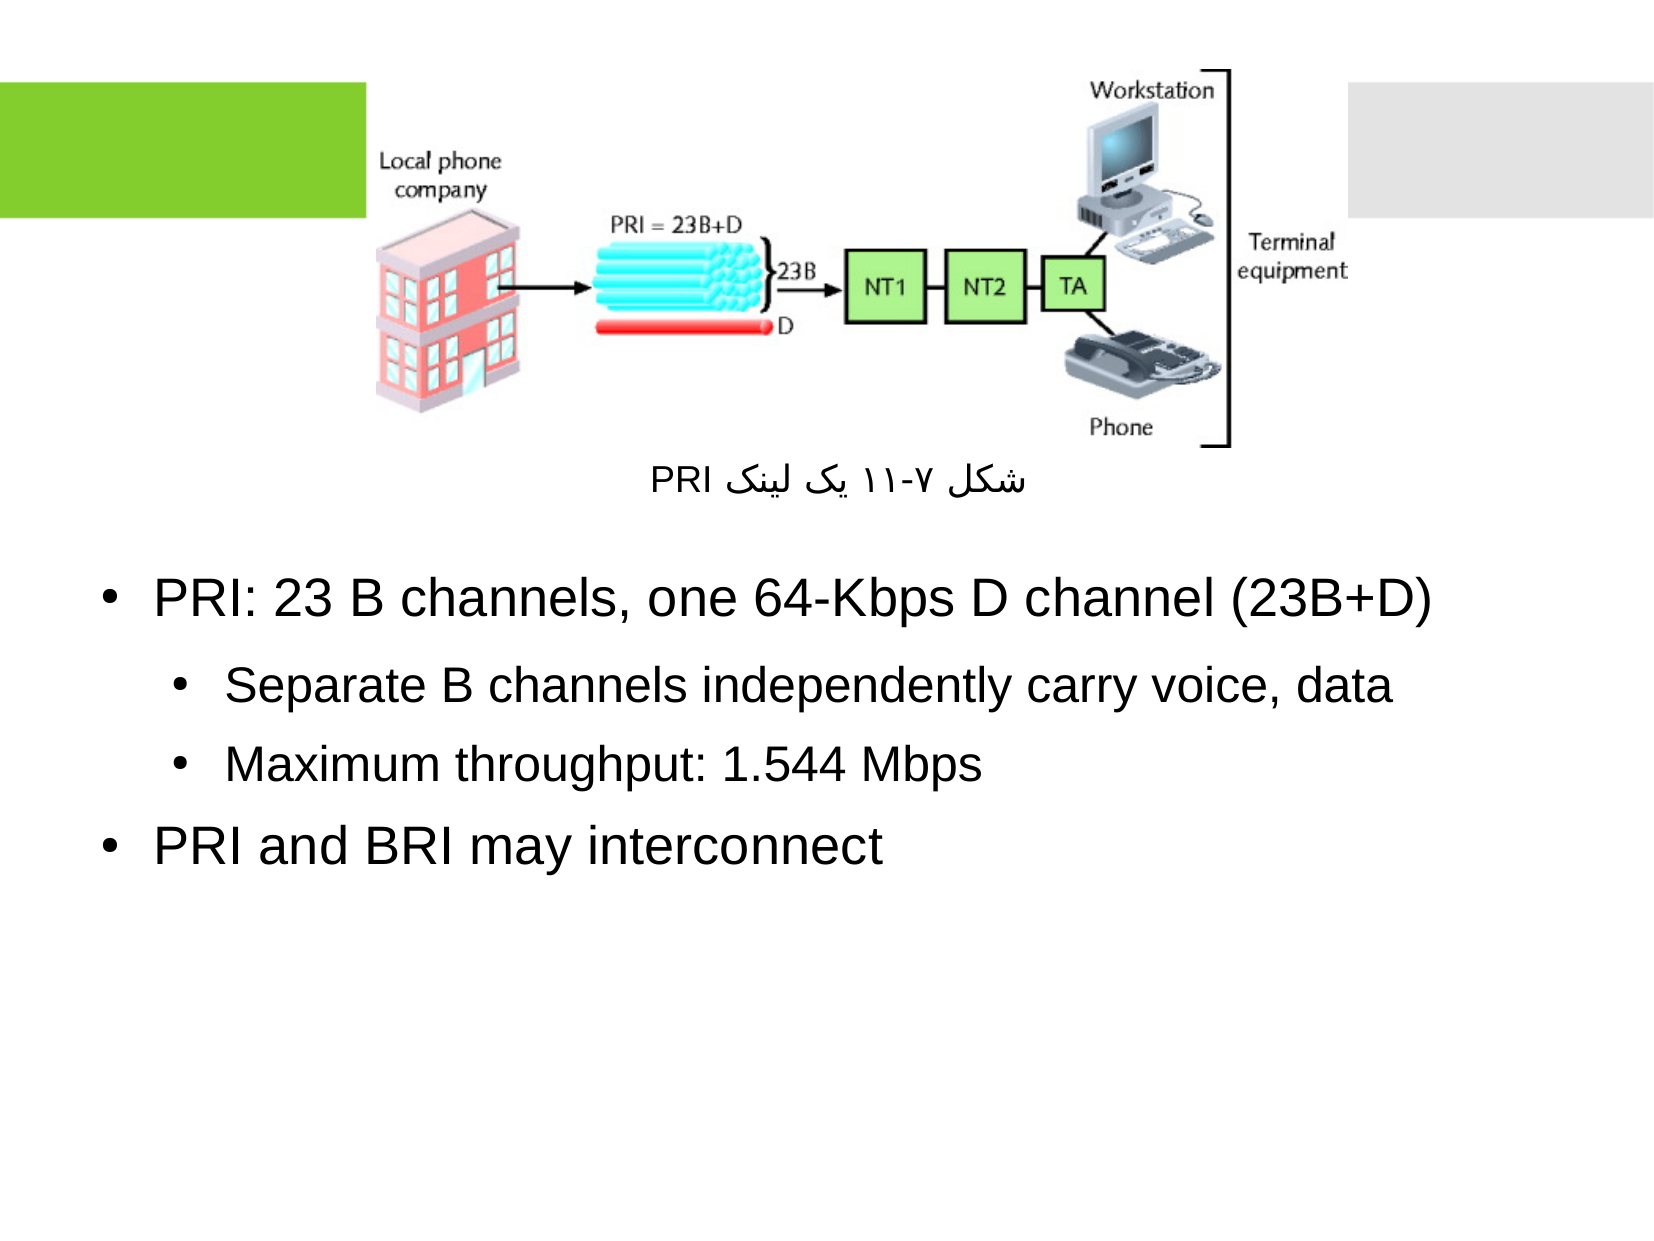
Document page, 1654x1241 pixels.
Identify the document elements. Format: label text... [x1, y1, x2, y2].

text_box شکل ۷-۱۱ یک لینک PRI [614, 447, 1078, 509]
picture [0, 0, 1654, 1241]
list PRI: 23 B channels, one 64-Kbps D channel (23B+D) Separate B channels independently carry voice, data Maximum throughput: 1.544 Mbps PRI and BRI may interconnect [82, 567, 1571, 1168]
